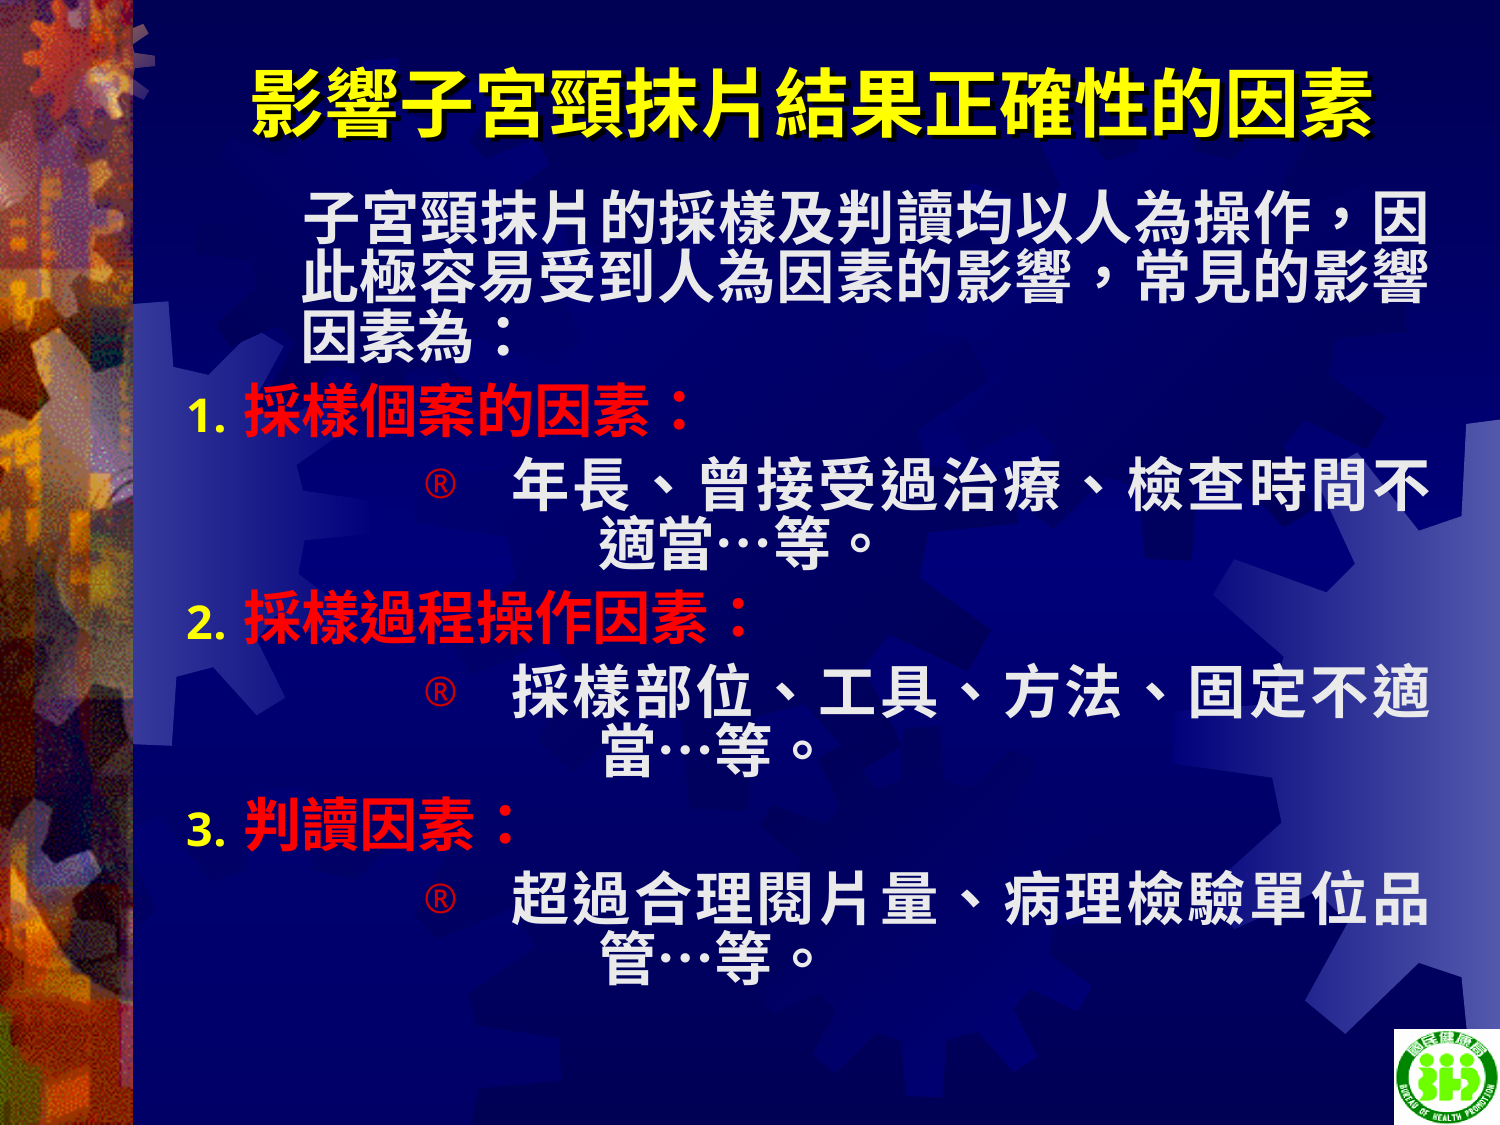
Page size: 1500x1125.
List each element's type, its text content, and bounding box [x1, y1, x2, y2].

title 影響子宮頸抹片結果正確性的因素 [174, 42, 1450, 154]
list 子宮頸抹片的採樣及判讀均以人為操作，因此極容易受到人為因素的影響，常見的影響因素為： 採樣個案的因素： 年長、曾接受過治療、檢查時間不適當…等。 採樣過程操作因素： 採樣部位、工具、方法、固定不適當…等。 判讀因素： 超過合理閱片量、病理檢驗單位品管…等。 [171, 184, 1447, 1076]
